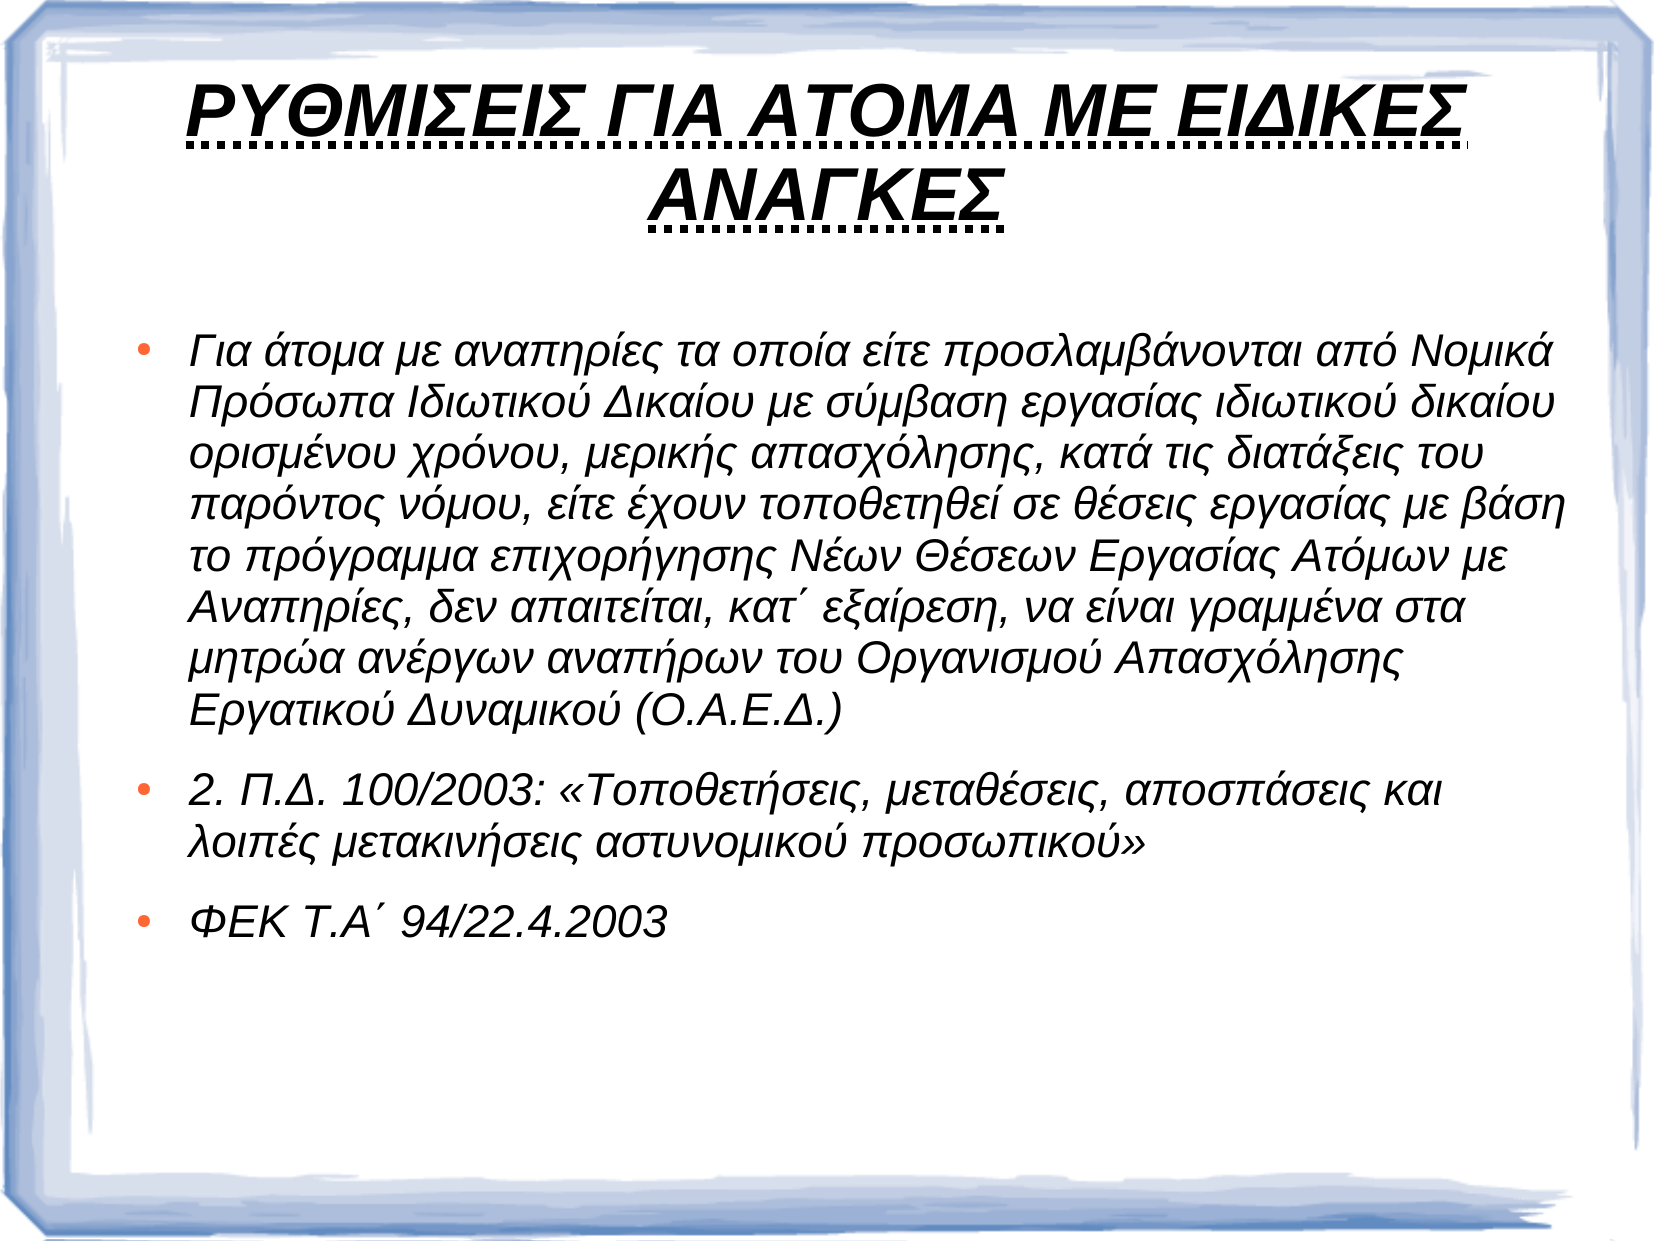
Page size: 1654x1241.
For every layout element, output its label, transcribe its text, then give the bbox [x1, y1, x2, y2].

picture [0, 0, 1654, 1241]
list Για άτομα με αναπηρίες τα οποία είτε προσλαμβάνονται από Νομικά Πρόσωπα Ιδιωτικού Δικαίου με σύμβαση εργασίας ιδιωτικού δικαίου ορισμένου χρόνου, μερικής απασχόλησης, κατά τις διατάξεις του παρόντος νόμου, είτε έχουν τοποθετηθεί σε θέσεις εργασίας με βάση το πρόγραμμα επιχορήγησης Νέων Θέσεων Εργασίας Ατόμων με Αναπηρίες, δεν απαιτείται, κατ΄ εξαίρεση, να είναι γραμμένα στα μητρώα ανέργων αναπήρων του Οργανισμού Απασχόλησης Εργατικού Δυναμικού (Ο.Α.Ε.Δ.) 2. Π.Δ. 100/2003: «Τοποθετήσεις, μεταθέσεις, αποσπάσεις και λοιπές μετακινήσεις αστυνομικού προσωπικού» ΦΕΚ Τ.Α΄ 94/22.4.2003 [118, 324, 1571, 1004]
title ΡΥΘΜΙΣΕΙΣ ΓΙΑ ΑΤΟΜΑ ΜΕ ΕΙΔΙΚΕΣ ΑΝΑΓΚΕΣ [82, 49, 1571, 257]
